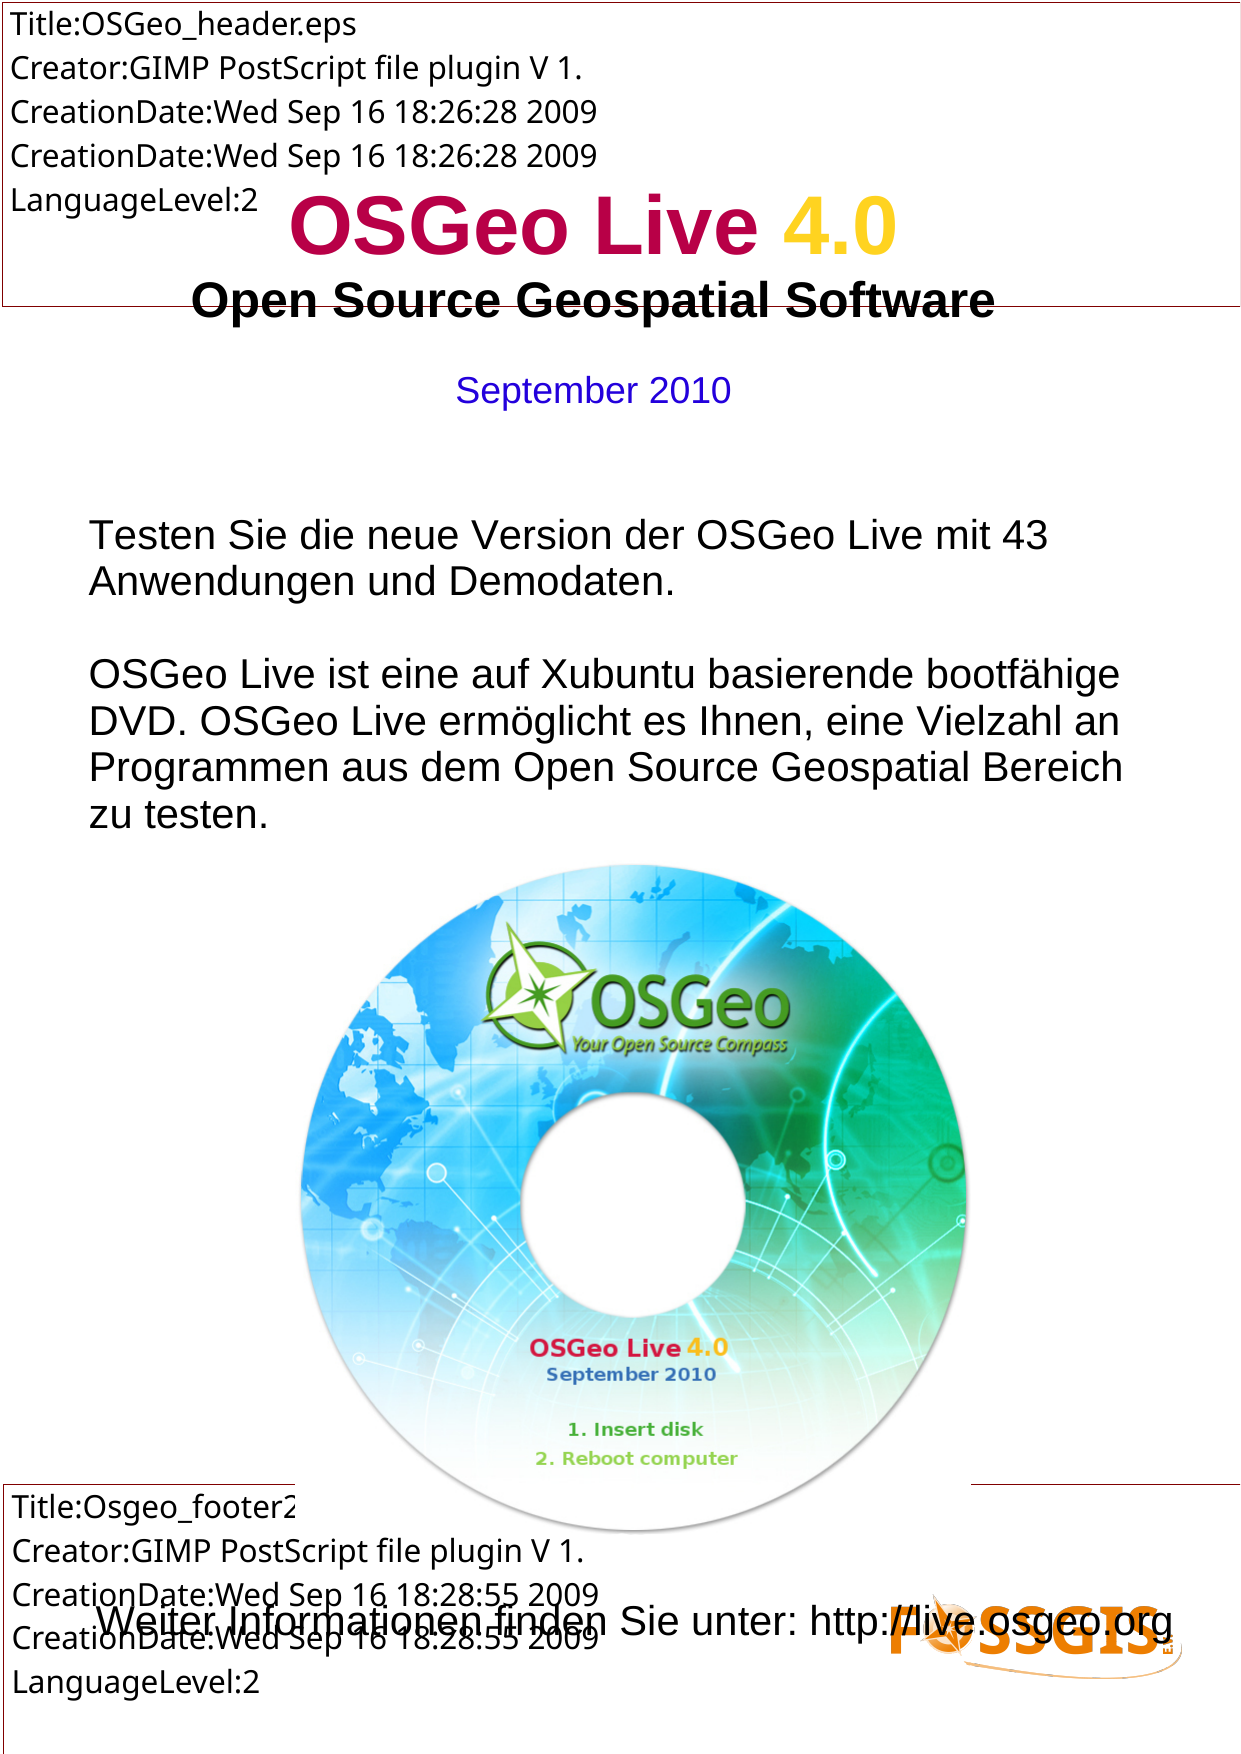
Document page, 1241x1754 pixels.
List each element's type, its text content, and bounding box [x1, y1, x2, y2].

title OSGeo Live 4.0 Open Source Geospatial Software September 2010 [94, 147, 1093, 443]
title [200, 271, 886, 331]
title Testen Sie die neue Version der OSGeo Live mit 43 Anwendungen und Demodaten. OSGeo Live ist eine auf Xubuntu basierende bootfähige DVD. OSGeo Live ermöglicht es Ihnen, eine Vielzahl an Programmen aus dem Open Source Geospatial Bereich zu testen. [88, 492, 1152, 857]
picture [295, 860, 971, 1536]
text_box Weiter Informationen finden Sie unter: http://live.osgeo.org [59, 1594, 1211, 1647]
picture [885, 1647, 1182, 1679]
